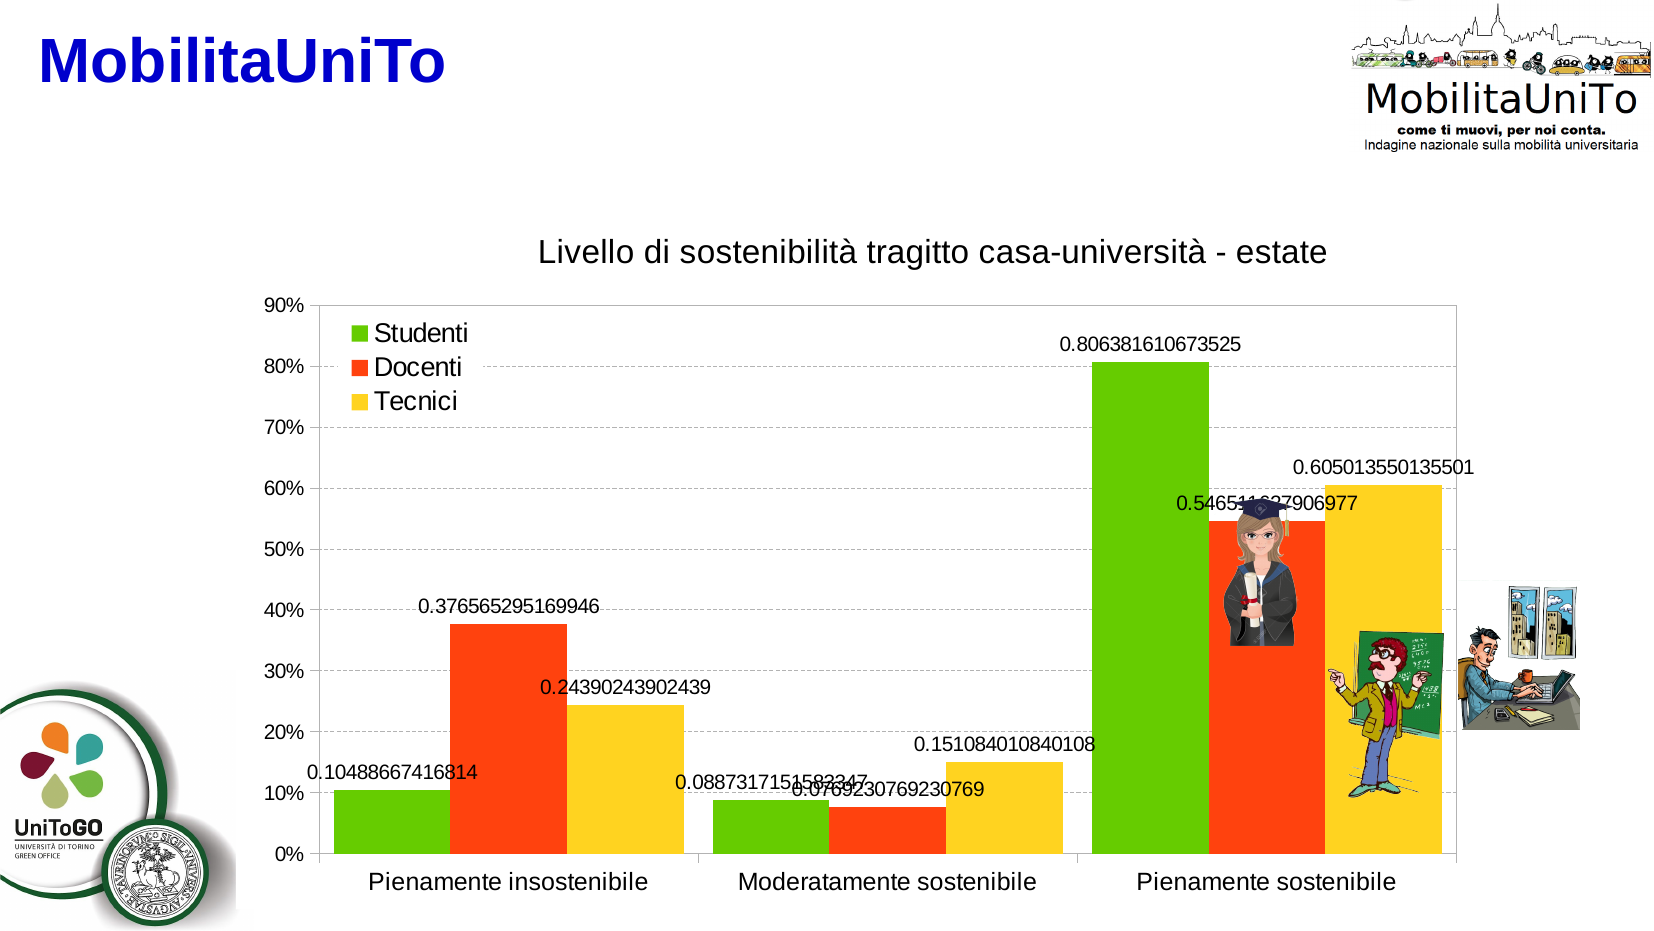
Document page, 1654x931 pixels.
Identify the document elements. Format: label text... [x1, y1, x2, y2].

picture [1458, 580, 1580, 730]
chart [235, 201, 1633, 910]
text_box MobilitaUniTo [23, 18, 471, 103]
picture [1328, 627, 1444, 801]
picture [0, 670, 254, 931]
picture [1206, 497, 1315, 647]
picture [1349, 0, 1654, 152]
